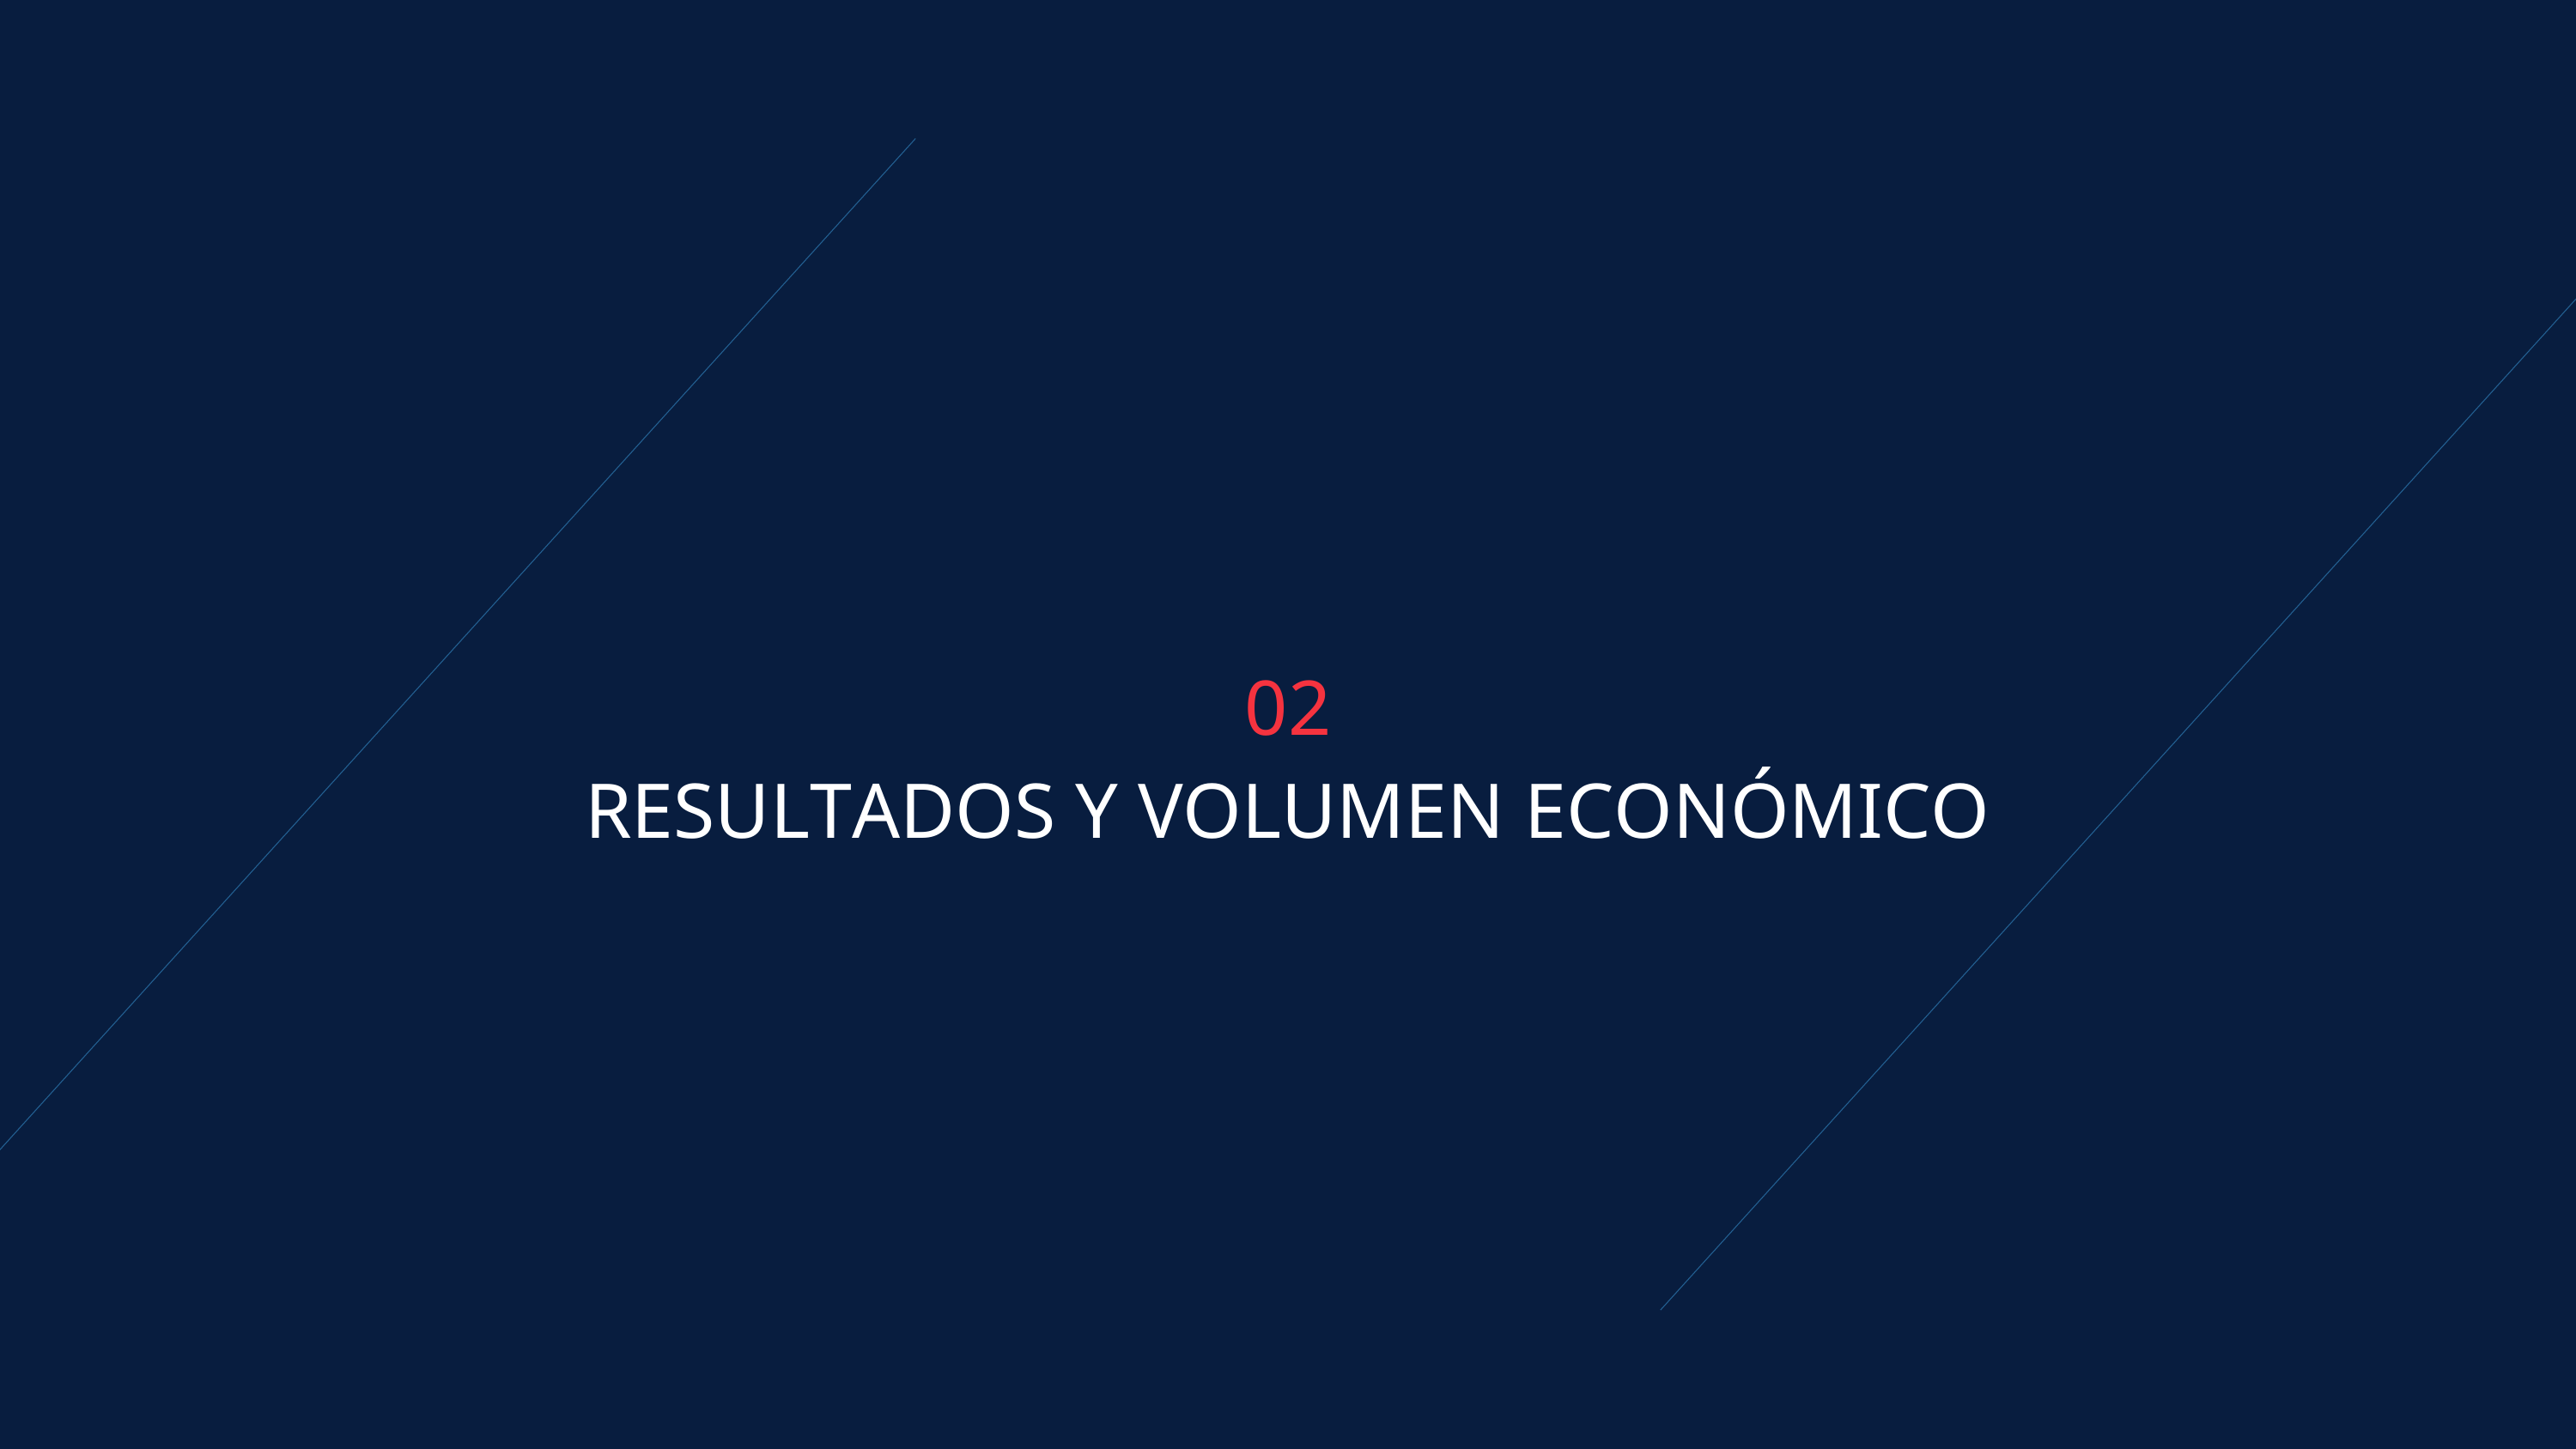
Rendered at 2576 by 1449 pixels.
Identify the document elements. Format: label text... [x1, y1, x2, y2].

list 02 RESULTADOS Y VOLUMEN ECONÓMICO [240, 647, 2336, 869]
